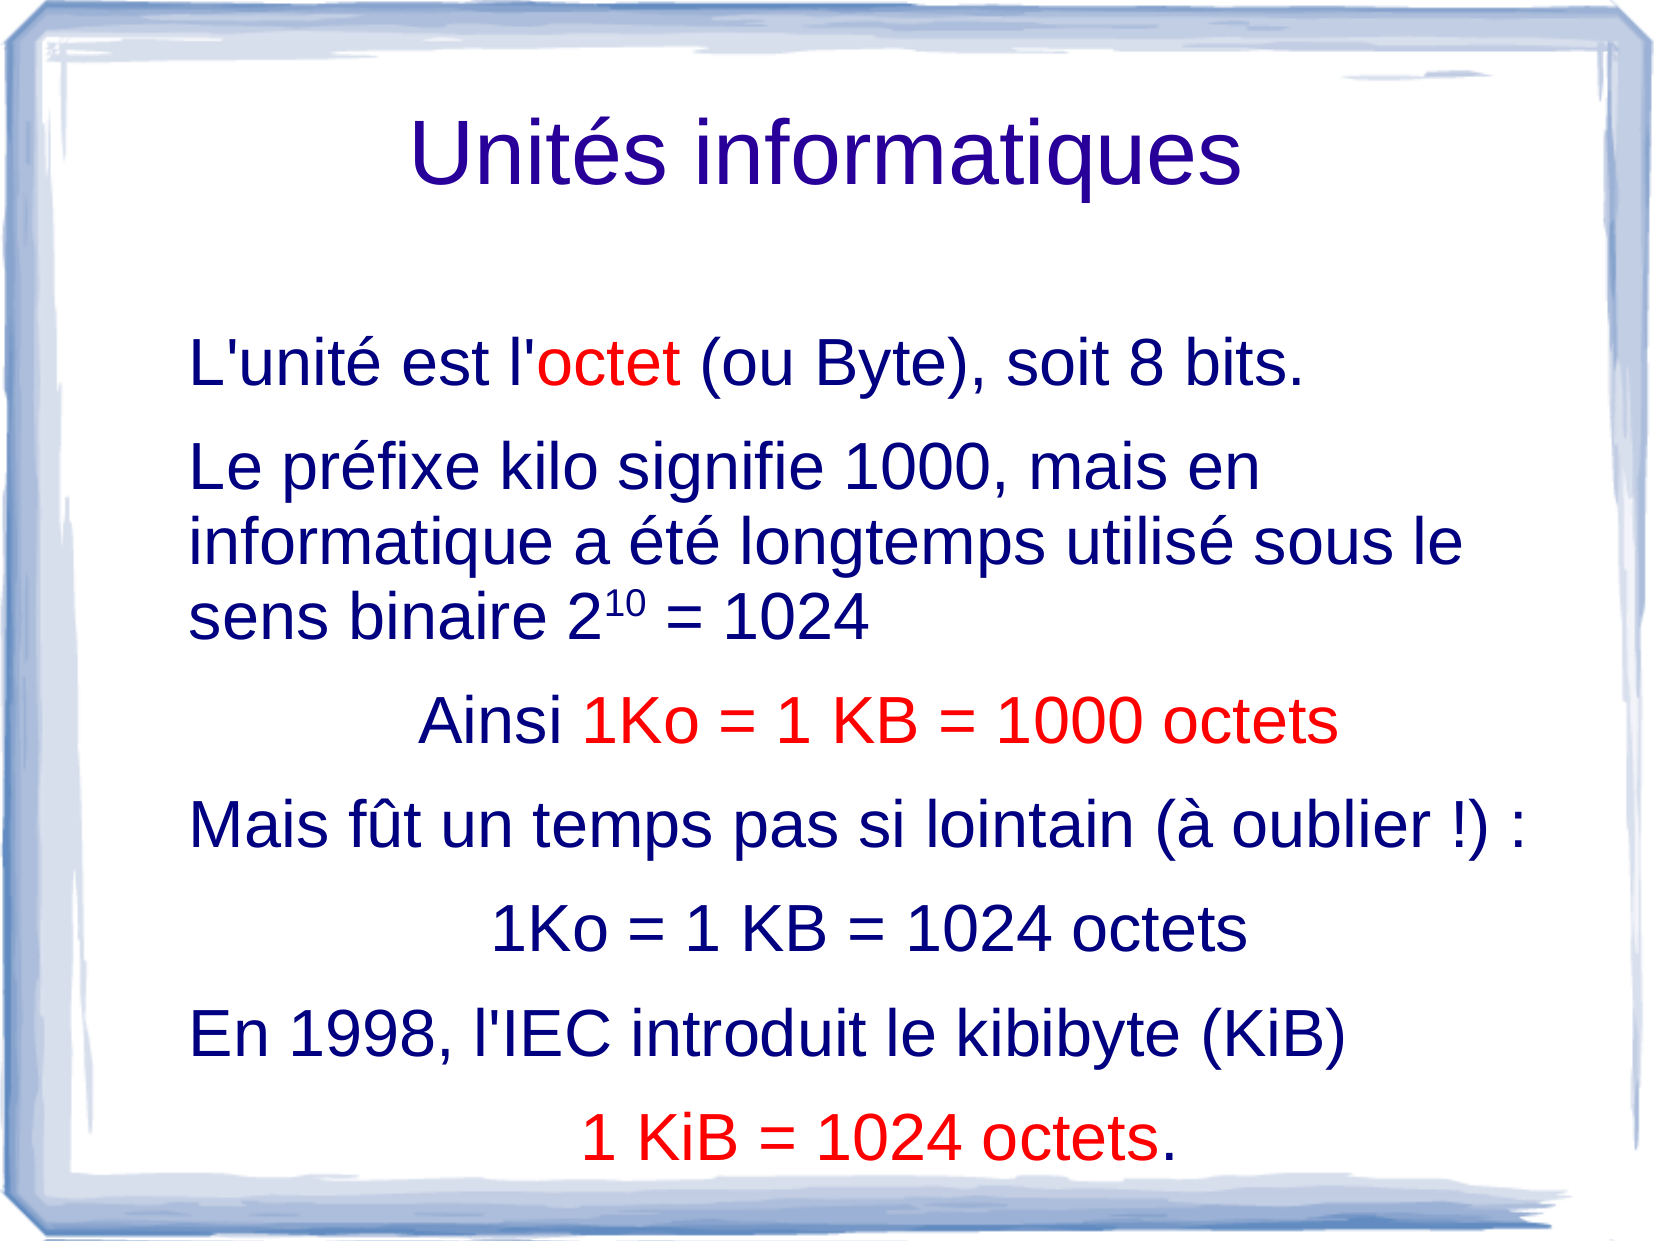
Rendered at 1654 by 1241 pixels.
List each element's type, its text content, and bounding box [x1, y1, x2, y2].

title Unités informatiques [82, 49, 1571, 257]
list L'unité est l'octet (ou Byte), soit 8 bits. Le préfixe kilo signifie 1000, mais en informatique a été longtemps utilisé sous le sens binaire 210 = 1024 Ainsi 1Ko = 1 KB = 1000 octets Mais fût un temps pas si lointain (à oublier !) : 1Ko = 1 KB = 1024 octets En 1998, l'IEC introduit le kibibyte (KiB) 1 KiB = 1024 octets. [118, 324, 1571, 1182]
picture [0, 0, 1654, 1241]
